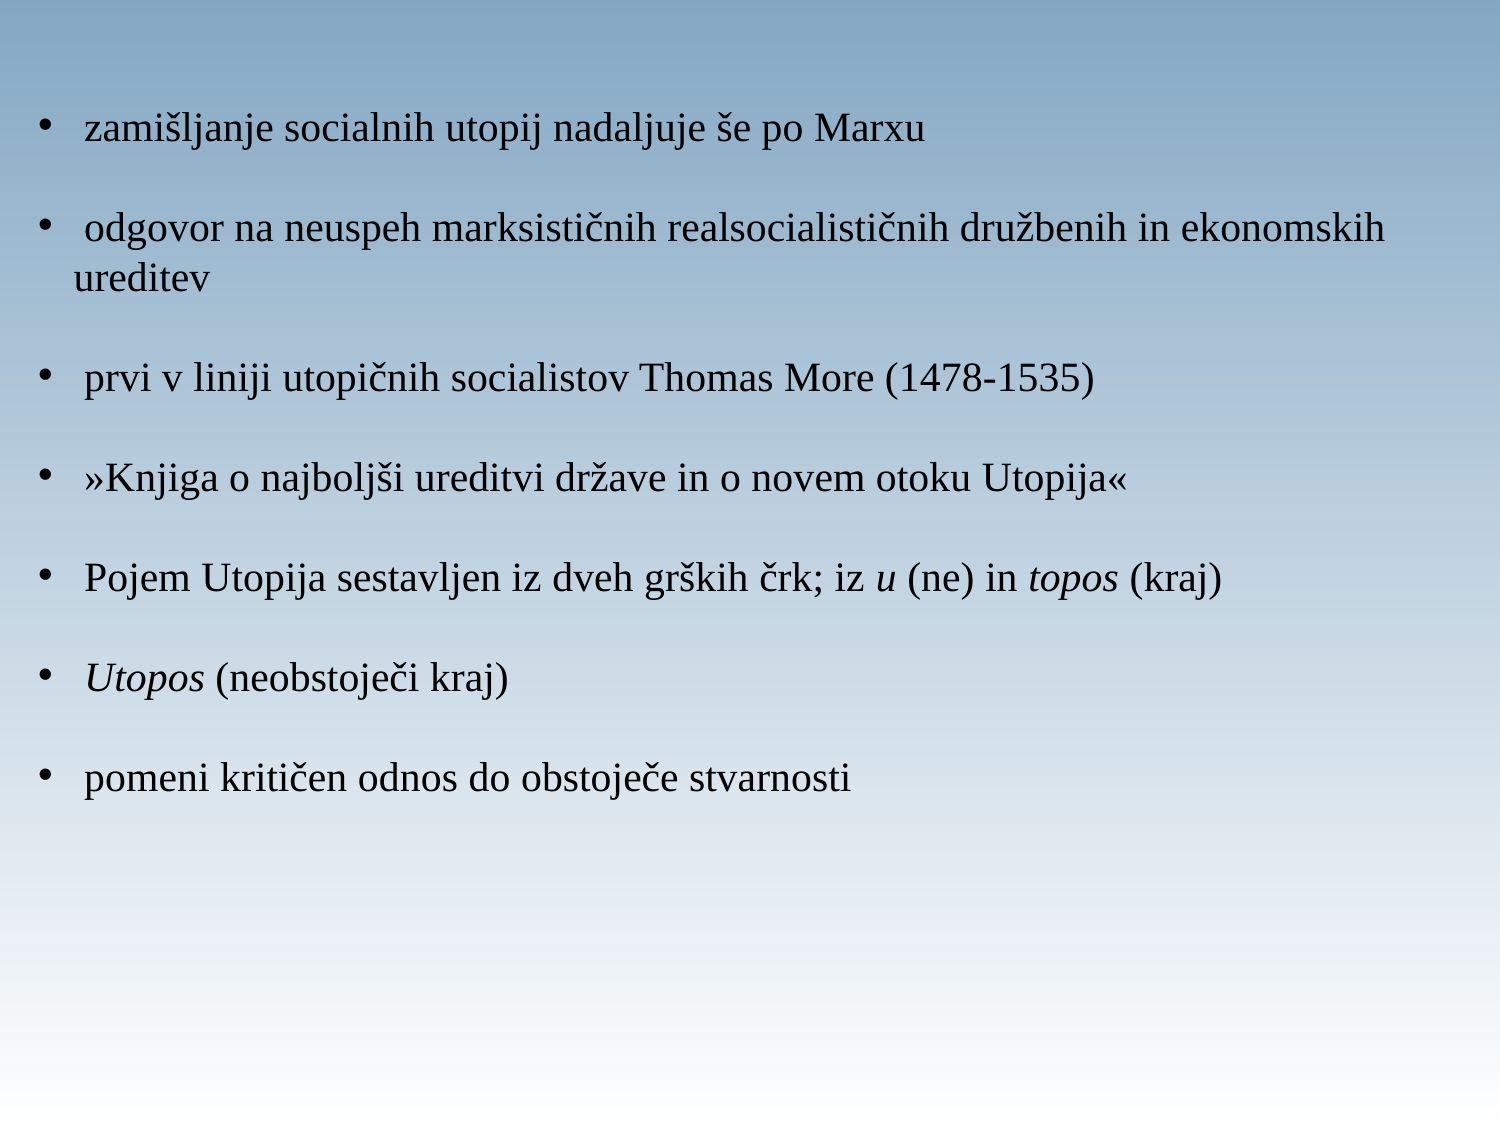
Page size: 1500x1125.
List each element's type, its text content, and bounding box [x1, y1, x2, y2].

text_box zamišljanje socialnih utopij nadaljuje še po Marxu odgovor na neuspeh marksističnih realsocialističnih družbenih in ekonomskih ureditev prvi v liniji utopičnih socialistov Thomas More (1478-1535) »Knjiga o najboljši ureditvi države in o novem otoku Utopija« Pojem Utopija sestavljen iz dveh grških črk; iz u (ne) in topos (kraj) Utopos (neobstoječi kraj) pomeni kritičen odnos do obstoječe stvarnosti [23, 46, 1477, 858]
